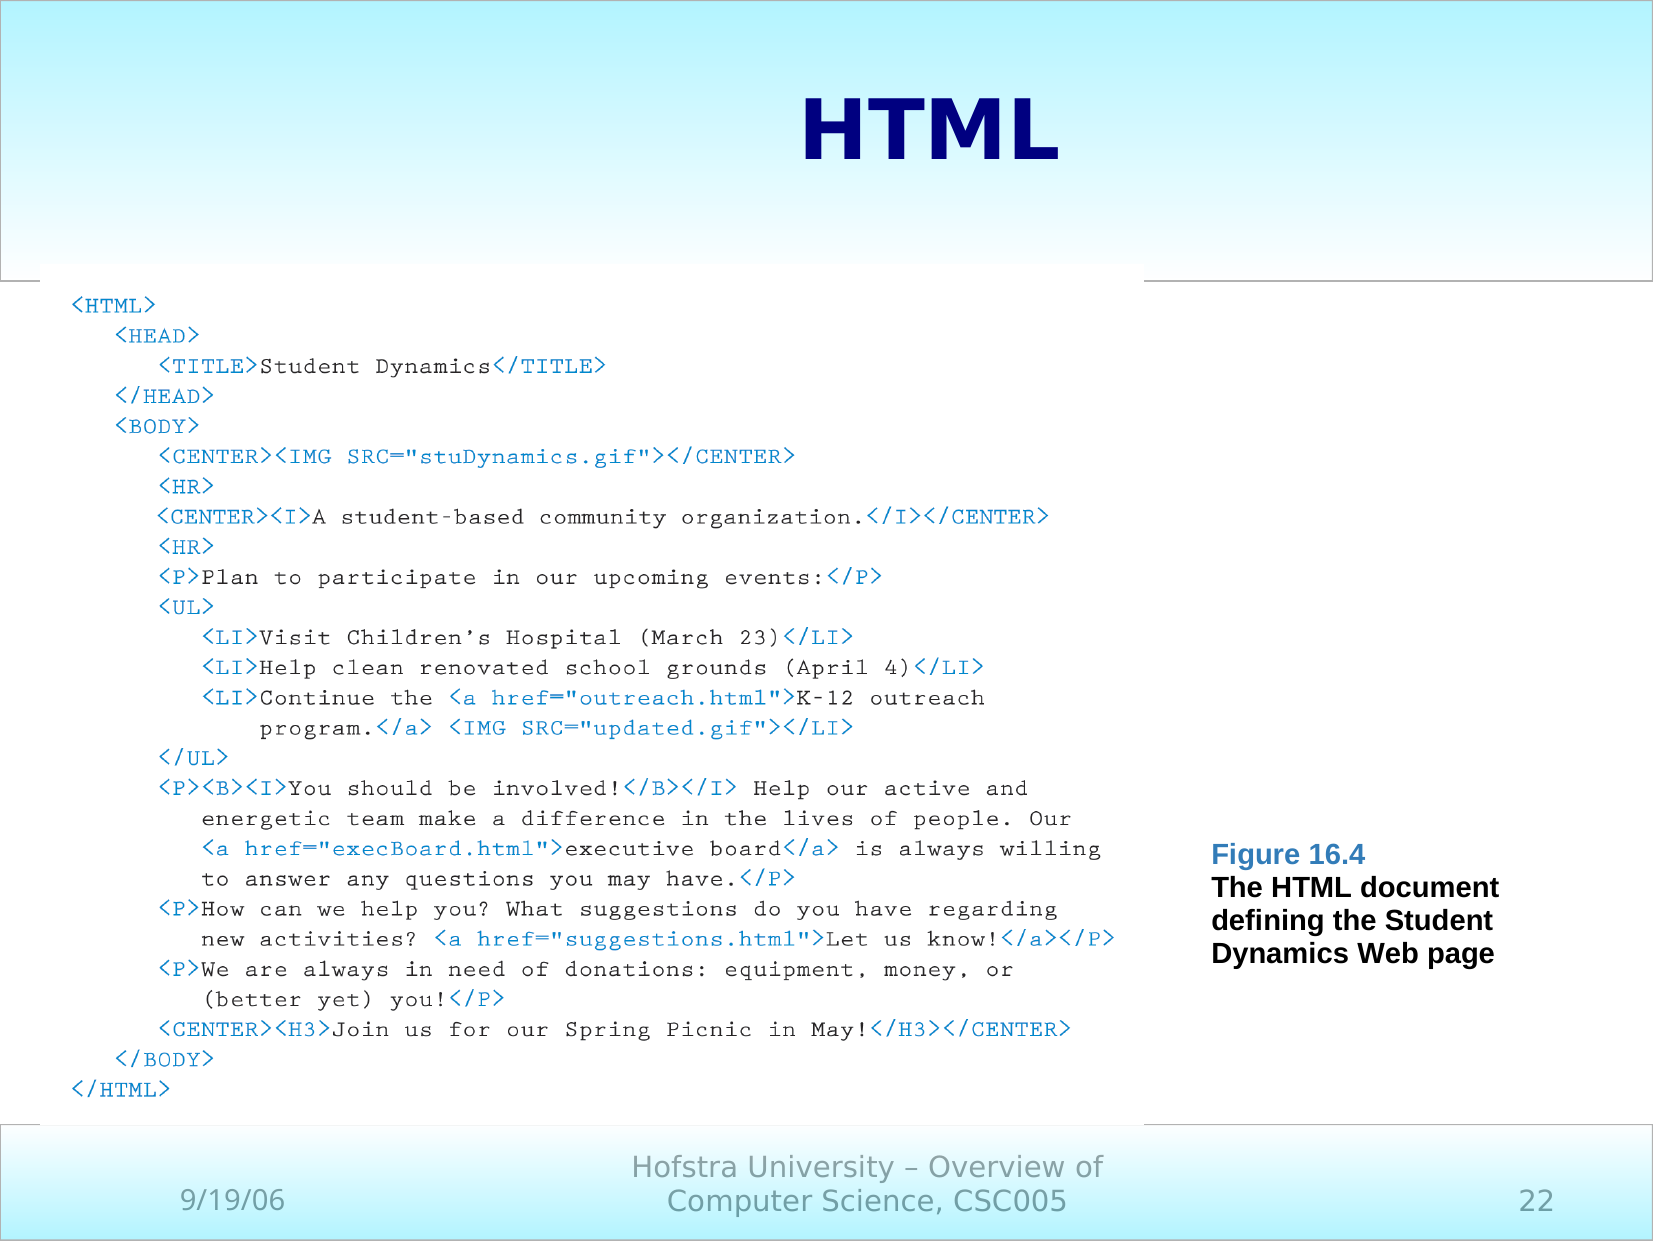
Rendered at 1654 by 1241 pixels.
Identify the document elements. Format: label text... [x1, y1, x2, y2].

title HTML [247, 27, 1612, 235]
text_box Figure 16.4 The HTML document defining the Student Dynamics Web page [1196, 830, 1583, 978]
picture [40, 264, 1144, 1126]
